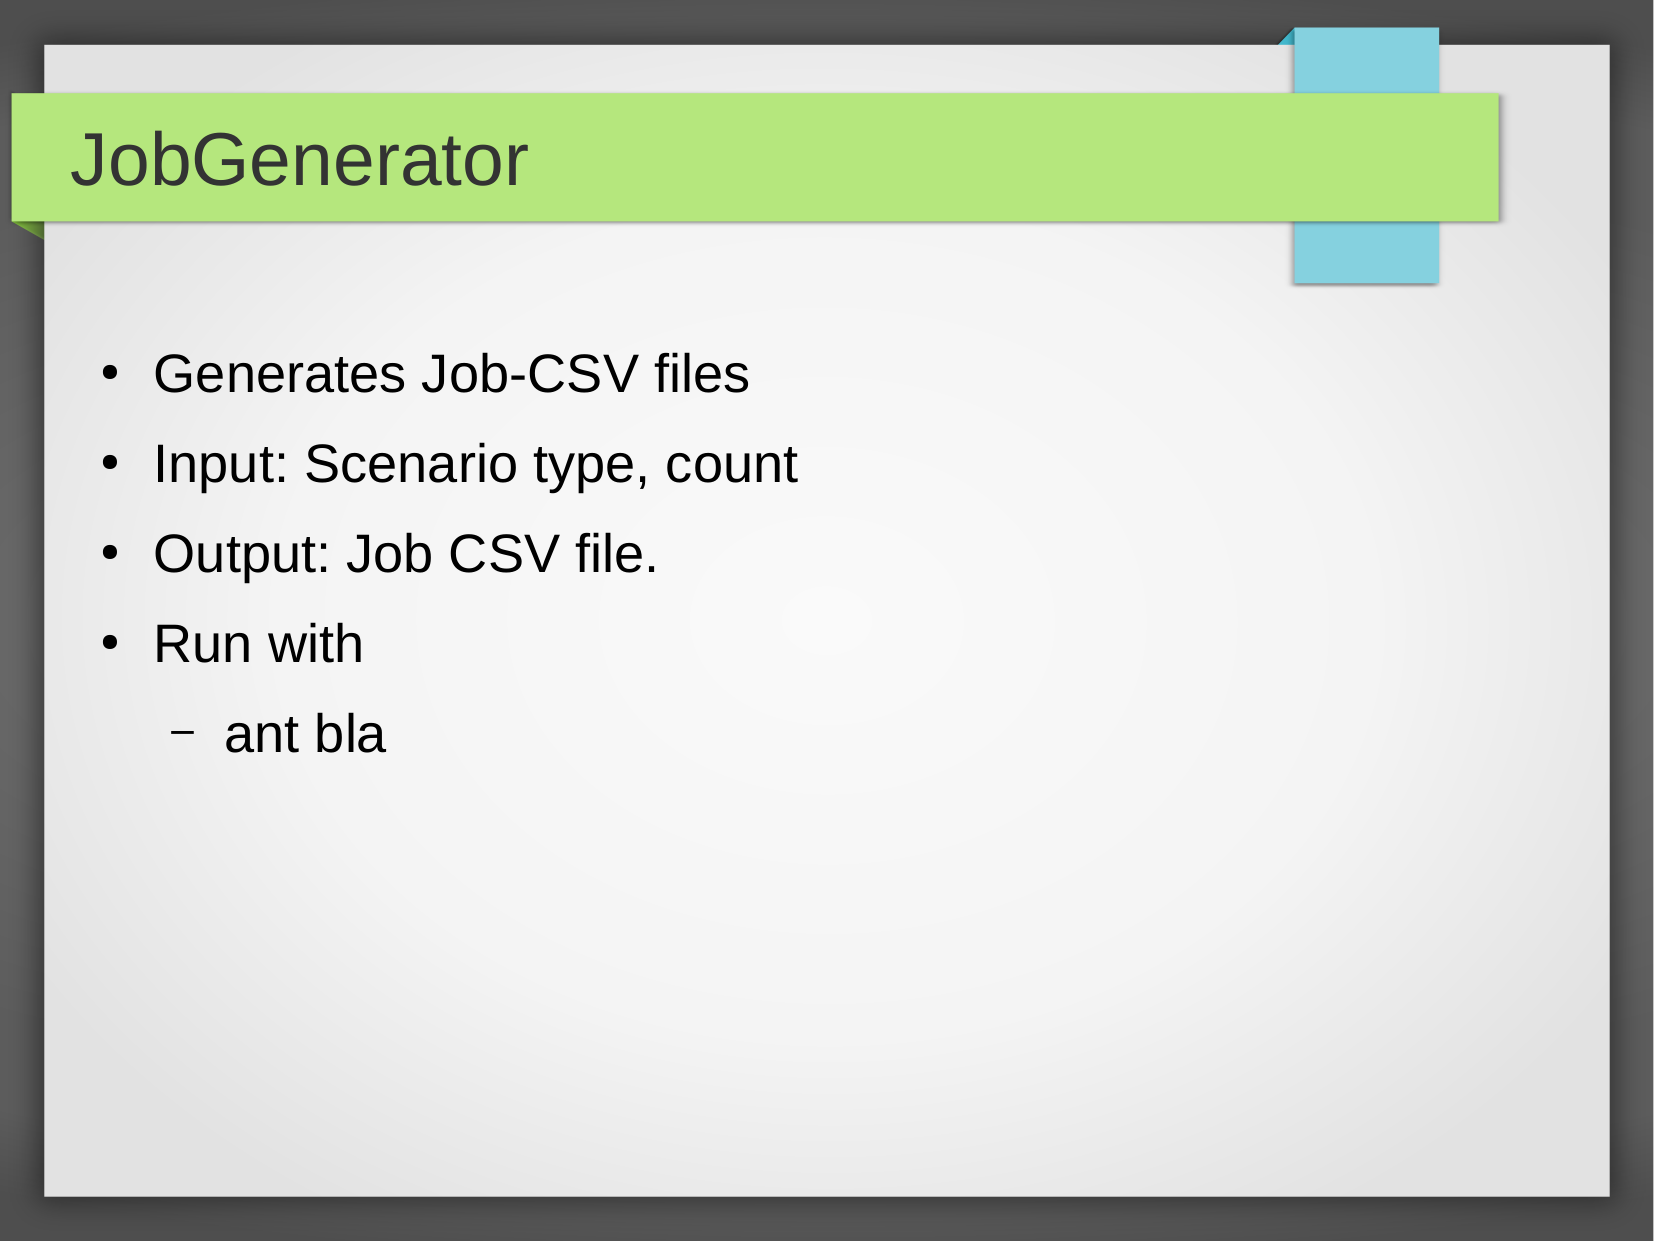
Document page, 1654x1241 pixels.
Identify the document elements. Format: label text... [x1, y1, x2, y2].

list Generates Job-CSV files Input: Scenario type, count Output: Job CSV file. Run with ant bla [82, 343, 1538, 1063]
title JobGenerator [70, 106, 1229, 213]
picture [0, 0, 1654, 1241]
